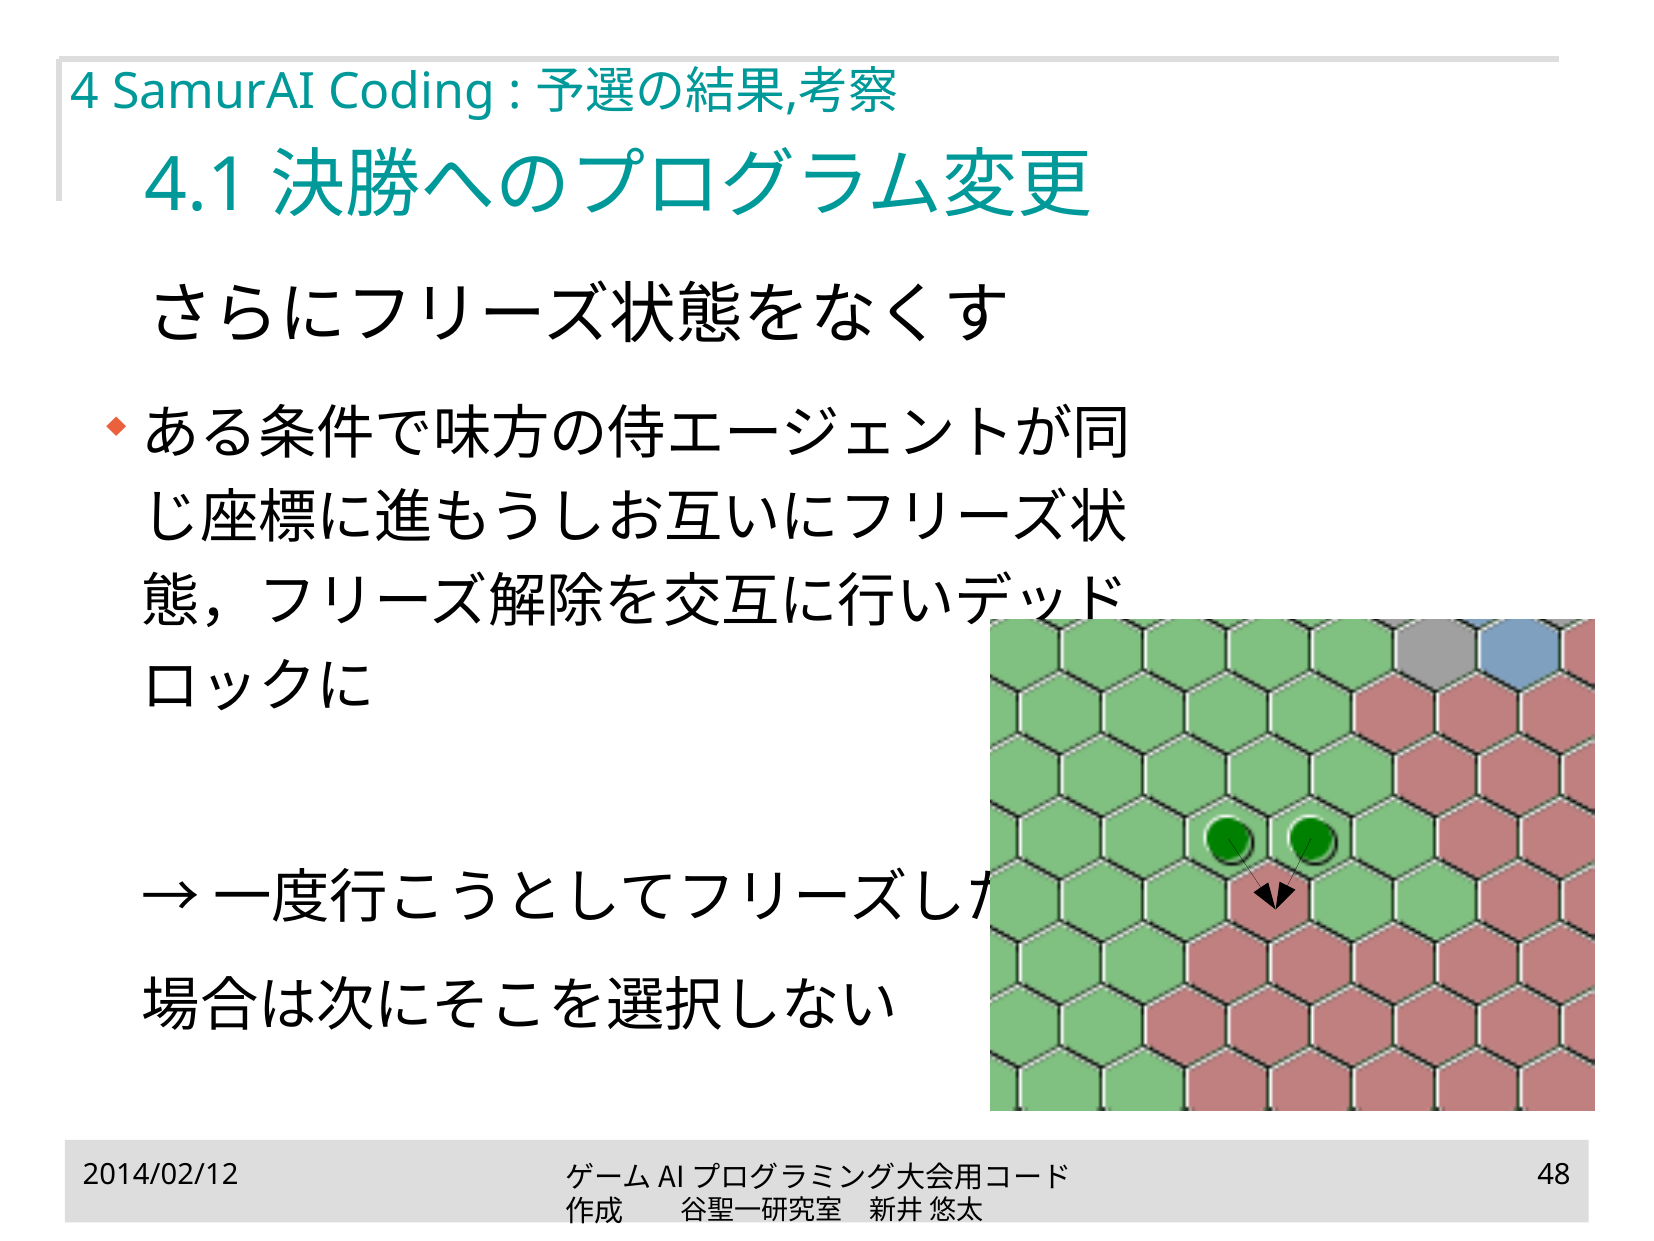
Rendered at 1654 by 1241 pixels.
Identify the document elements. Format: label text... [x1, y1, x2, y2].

picture [990, 619, 1595, 1111]
title 4 SamurAI Coding : 予選の結果,考察 4.1 決勝へのプログラム変更 [70, 79, 1560, 205]
list さらにフリーズ状態をなくす ある条件で味方の侍エージェントが同じ座標に進もうしお互いにフリーズ状態，フリーズ解除を交互に行いデッドロックに → 一度行こうとしてフリーズした 場合は次にそこを選択しない [70, 259, 1150, 1075]
